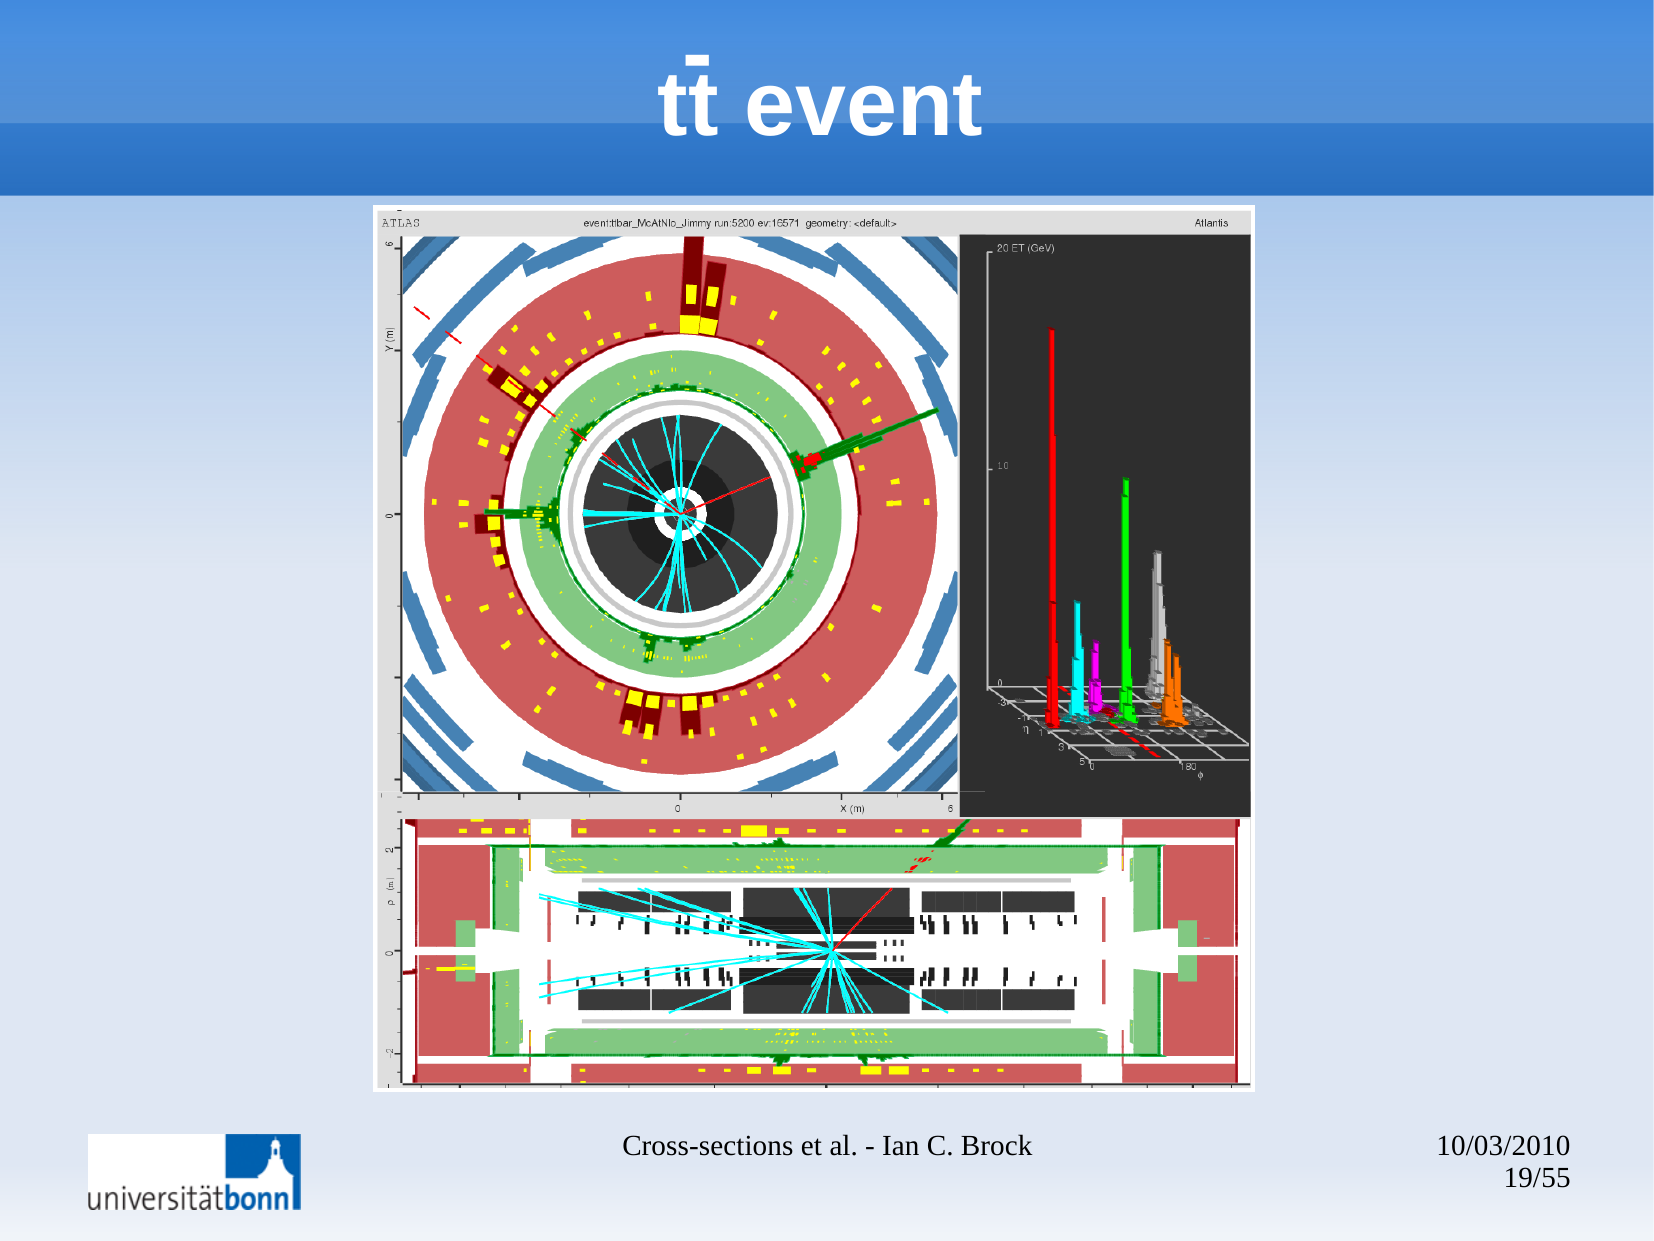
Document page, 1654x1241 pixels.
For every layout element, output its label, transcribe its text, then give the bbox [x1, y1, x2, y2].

title tt event [76, 0, 1565, 208]
text_box - [667, 0, 727, 112]
picture [0, 0, 1654, 1241]
